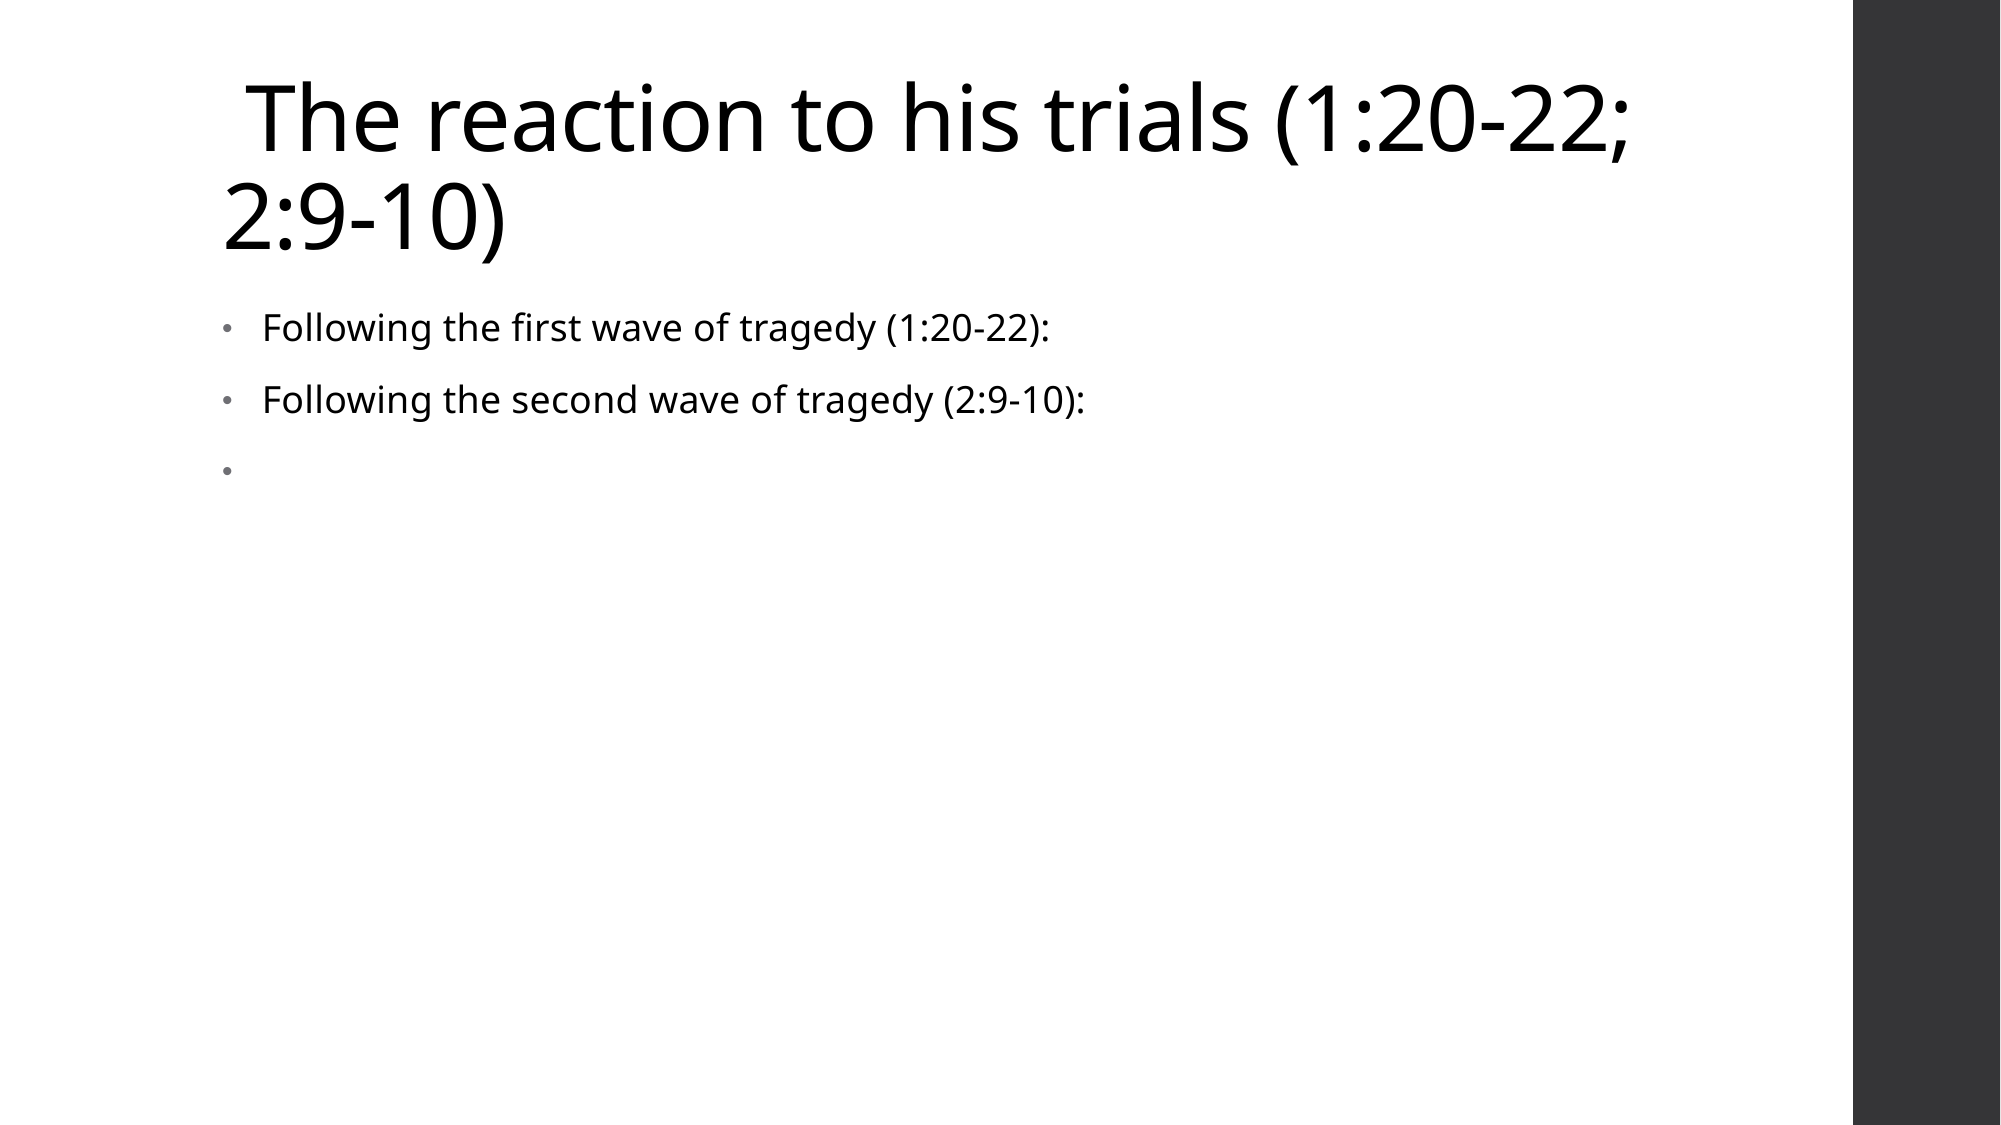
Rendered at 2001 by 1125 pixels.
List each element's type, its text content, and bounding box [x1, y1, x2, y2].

title The reaction to his trials (1:20-22; 2:9-10) [206, 60, 1797, 278]
list Following the first wave of tragedy (1:20-22): Following the second wave of tragedy (2:9-10): [206, 299, 1617, 1014]
